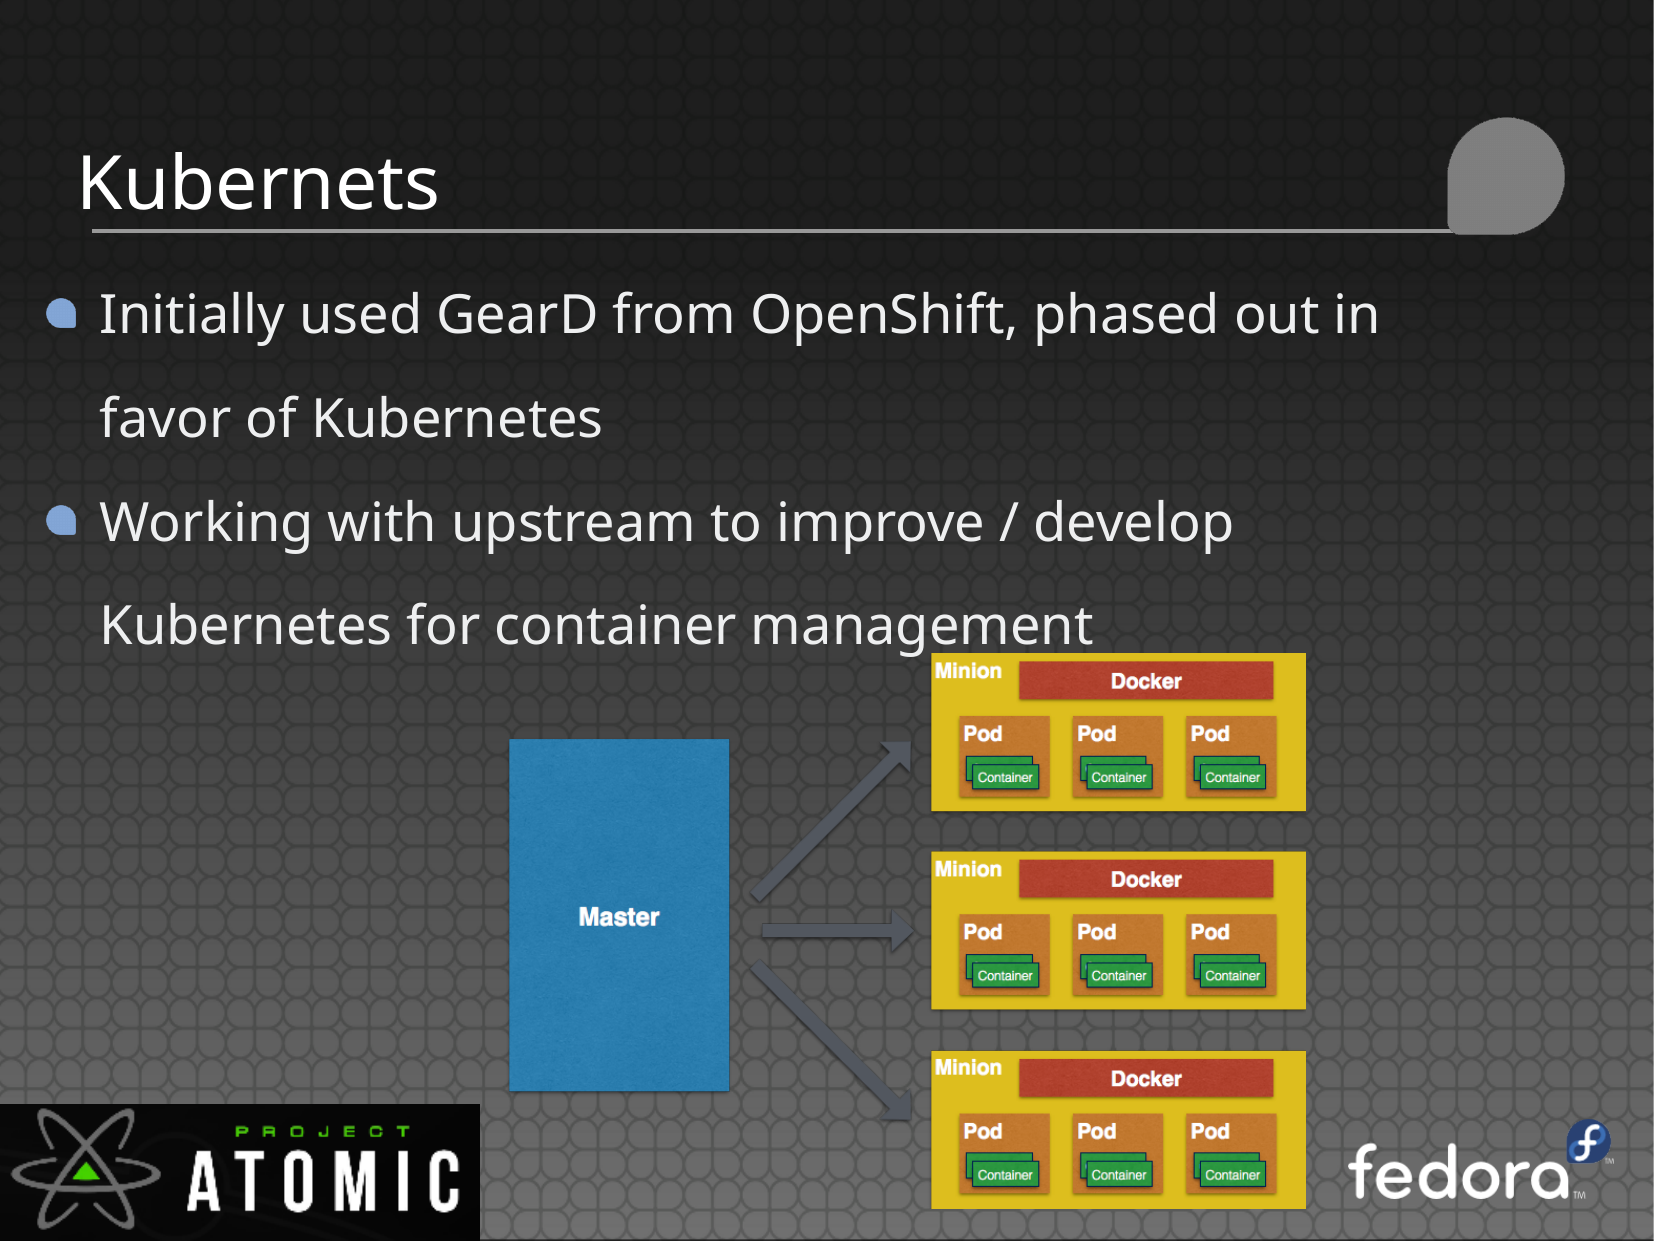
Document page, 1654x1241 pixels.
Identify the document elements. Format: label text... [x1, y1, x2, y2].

picture [0, 0, 1654, 1241]
list Initially used GearD from OpenShift, phased out in favor of Kubernetes Working with upstream to improve / develop Kubernetes for container management [28, 275, 1518, 1080]
title Kubernets [76, 112, 1566, 249]
